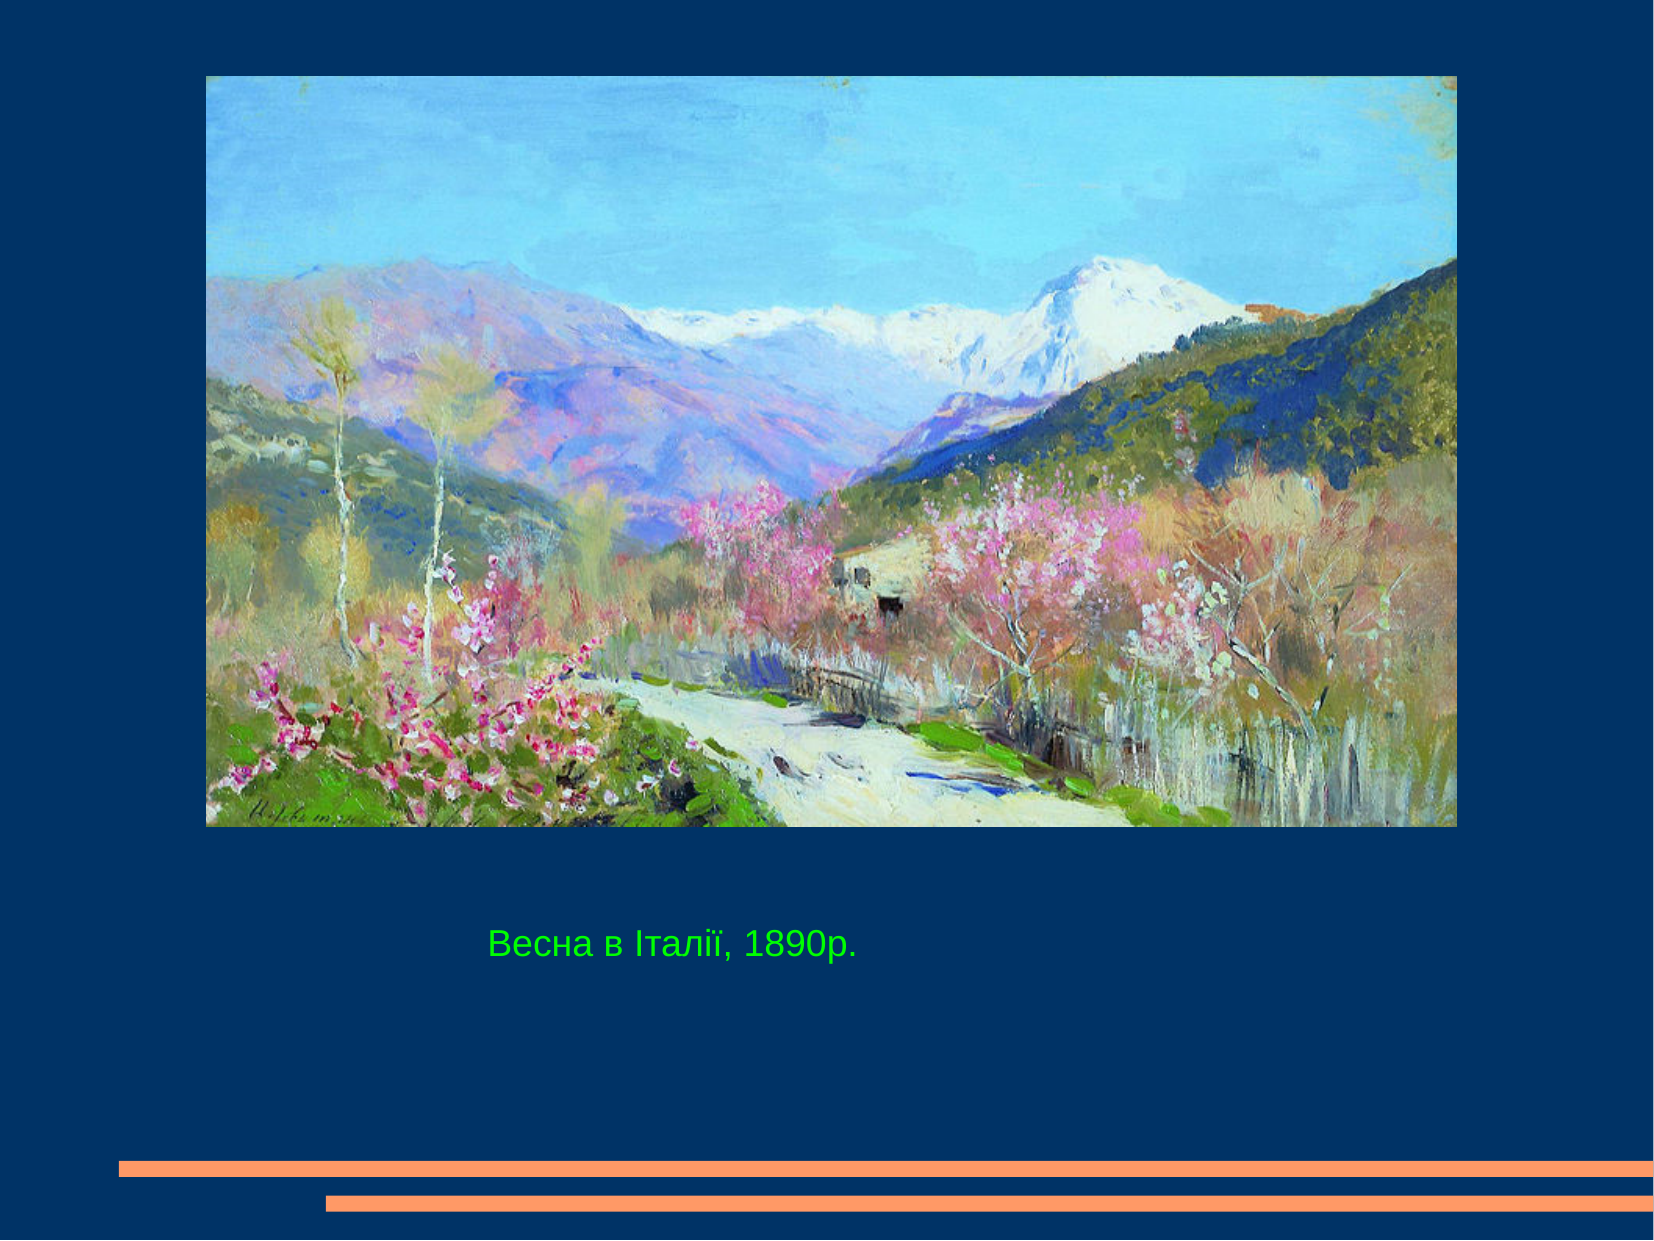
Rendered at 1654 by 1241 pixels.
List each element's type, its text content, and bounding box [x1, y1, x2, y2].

picture [206, 76, 1457, 827]
text_box Весна в Італії, 1890р. [472, 915, 1063, 973]
